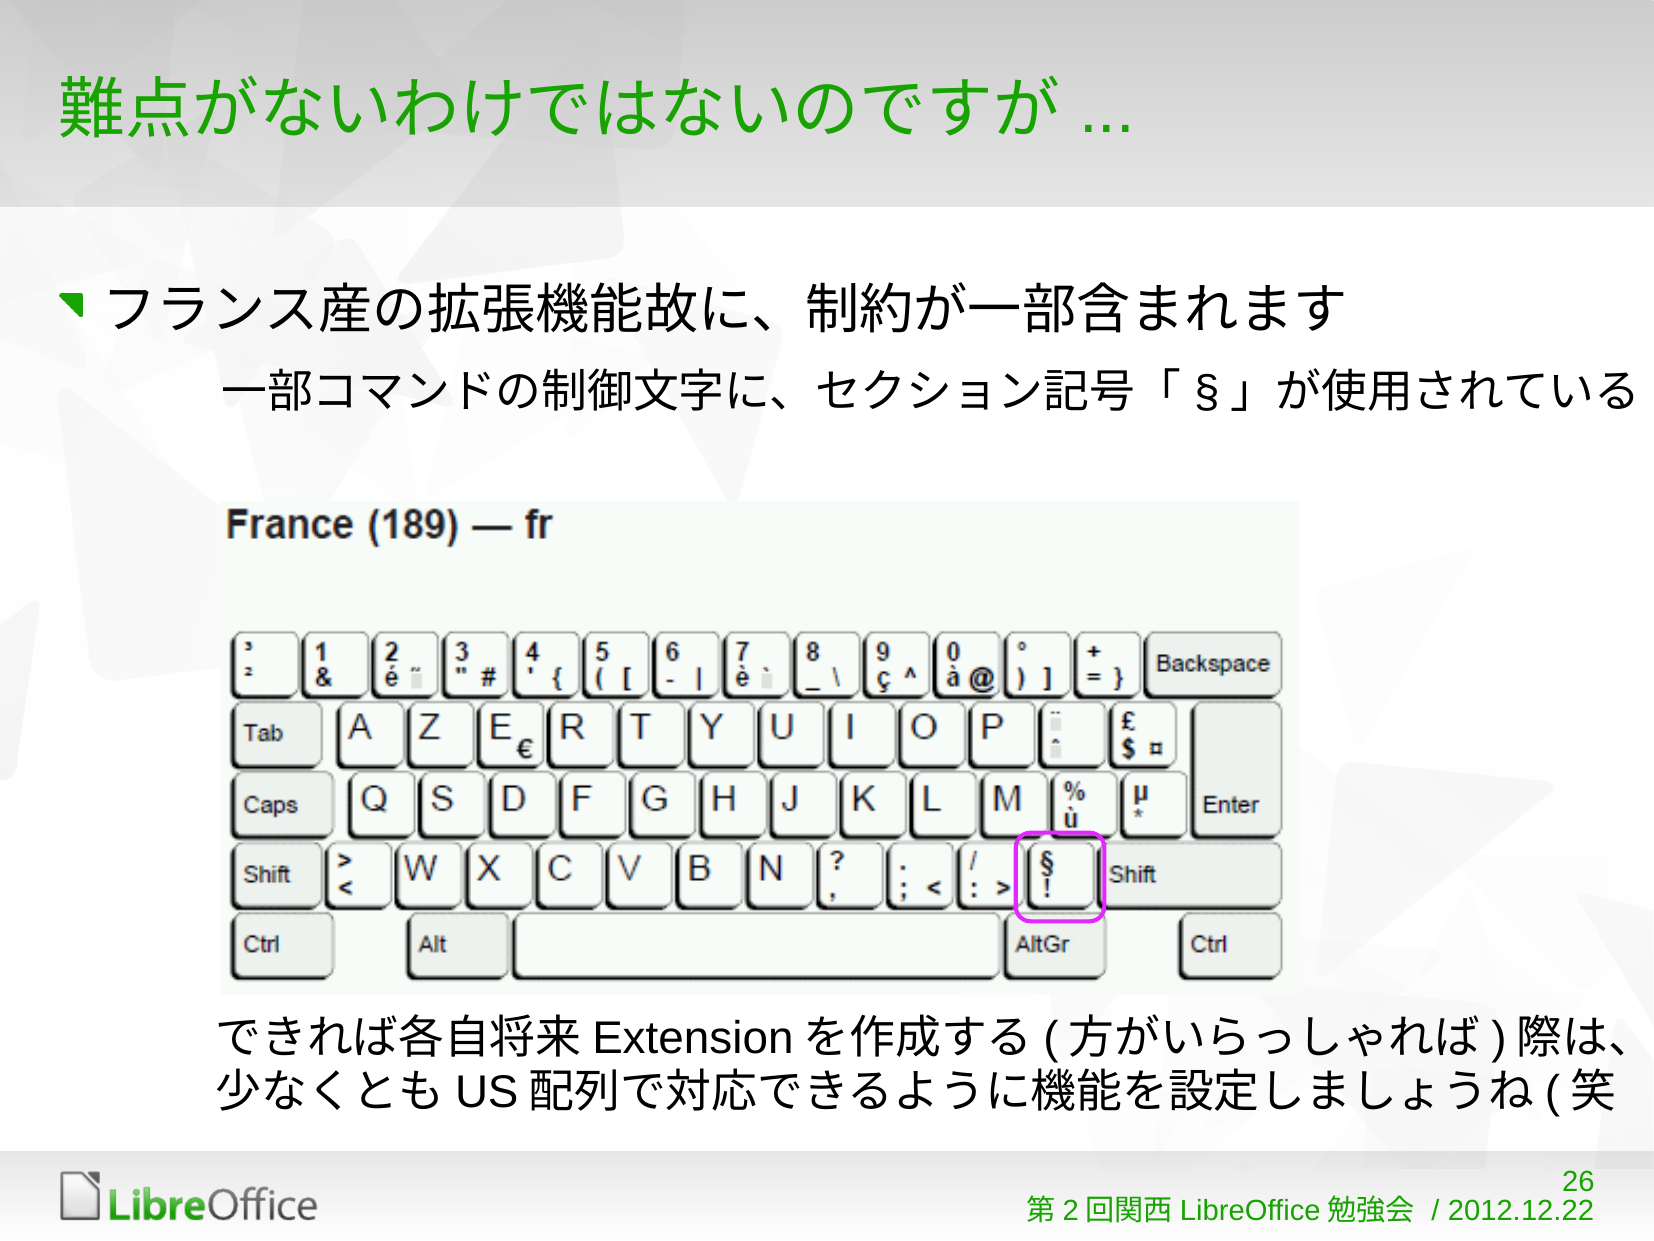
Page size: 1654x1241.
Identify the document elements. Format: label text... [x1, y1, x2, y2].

text_box できれば各自将来Extensionを作成する(方がいらっしゃれば)際は、 少なくともUS配列で対応できるように機能を設定しましょうね(笑 [200, 1003, 1520, 1126]
picture [41, 1152, 337, 1240]
text_box 一部コマンドの制御文字に、セクション記号「§」が使用されている [206, 347, 1494, 414]
list フランス産の拡張機能故に、制約が一部含まれます [59, 265, 1595, 325]
picture [1520, 1081, 1525, 1096]
picture [0, 0, 1654, 1169]
title 難点がないわけではないのですが... [59, 29, 1595, 178]
